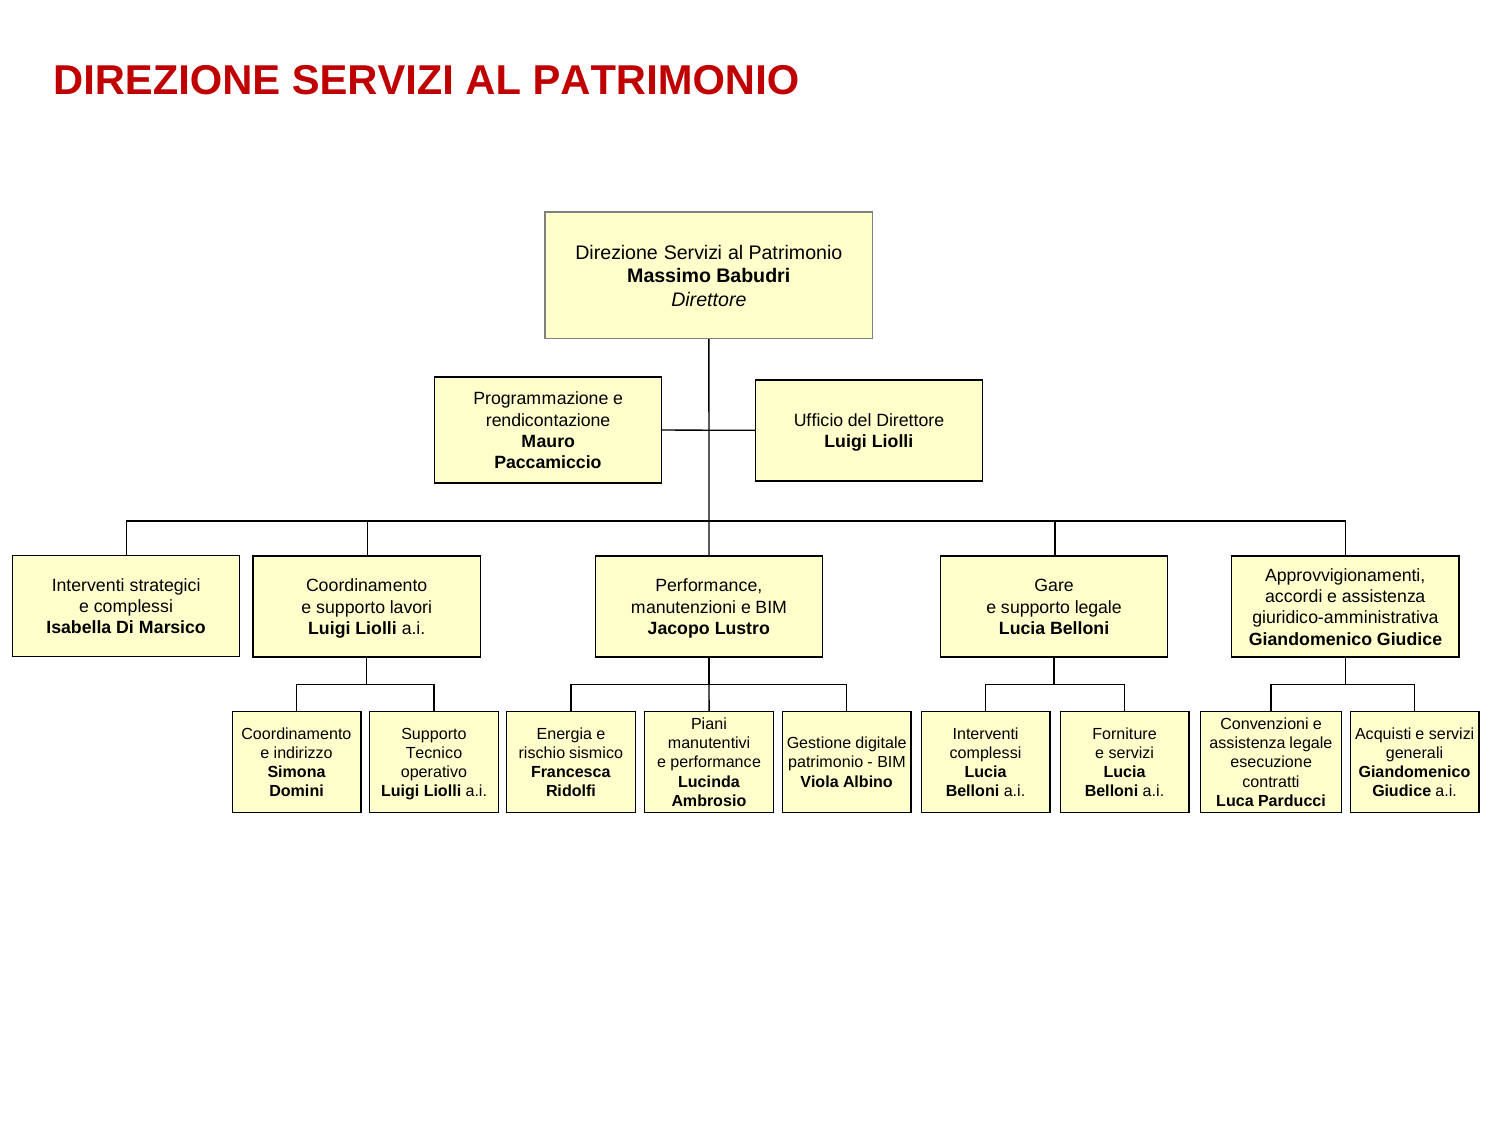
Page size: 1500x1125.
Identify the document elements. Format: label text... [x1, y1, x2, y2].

picture [11, 211, 1489, 820]
text_box DIREZIONE SERVIZI AL PATRIMONIO [38, 45, 1500, 128]
